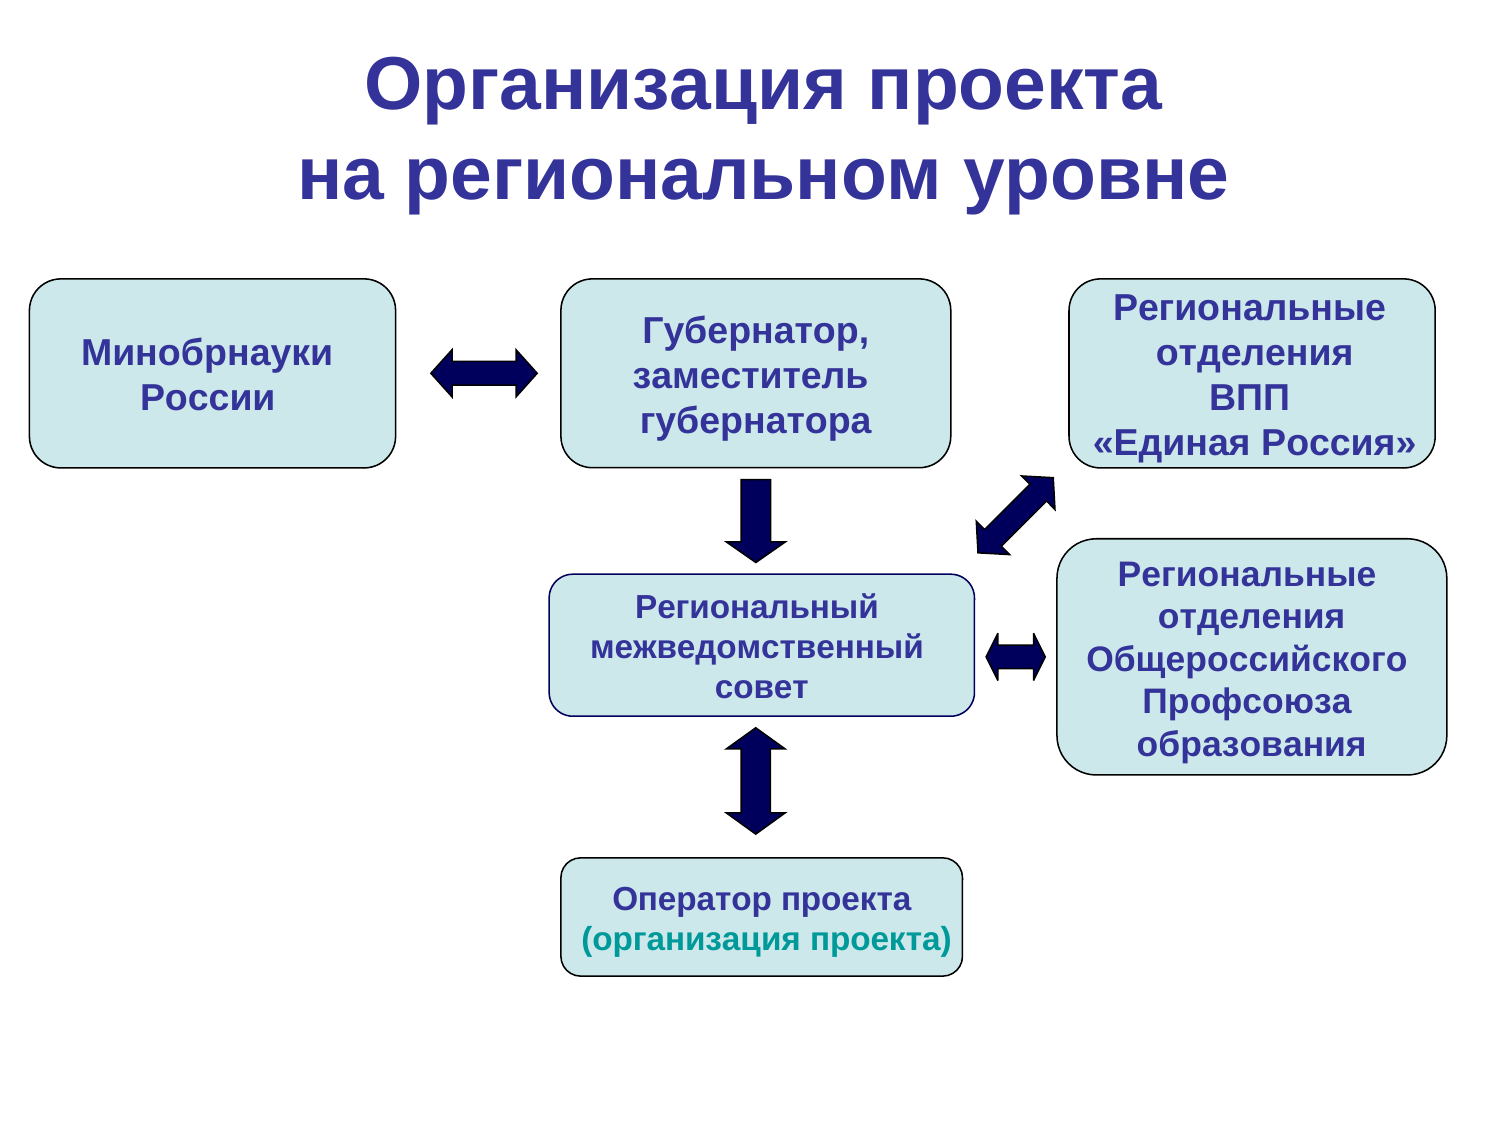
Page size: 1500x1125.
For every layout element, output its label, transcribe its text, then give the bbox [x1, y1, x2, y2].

text_box Региональный межведомственный совет [549, 574, 975, 717]
text_box [726, 479, 786, 563]
text_box Минобрнауки России [29, 278, 396, 468]
text_box Организация проекта на региональном уровне [88, 30, 1439, 219]
text_box Оператор проекта (организация проекта) [560, 857, 963, 977]
text_box Губернатор, заместитель губернатора [560, 278, 951, 468]
text_box [986, 633, 1046, 681]
text_box Региональные отделения ВПП «Единая Россия» [1069, 278, 1436, 468]
text_box Региональные отделения Общероссийского Профсоюза образования [1056, 538, 1447, 775]
text_box [726, 727, 786, 835]
text_box [430, 349, 538, 397]
text_box [976, 475, 1055, 555]
